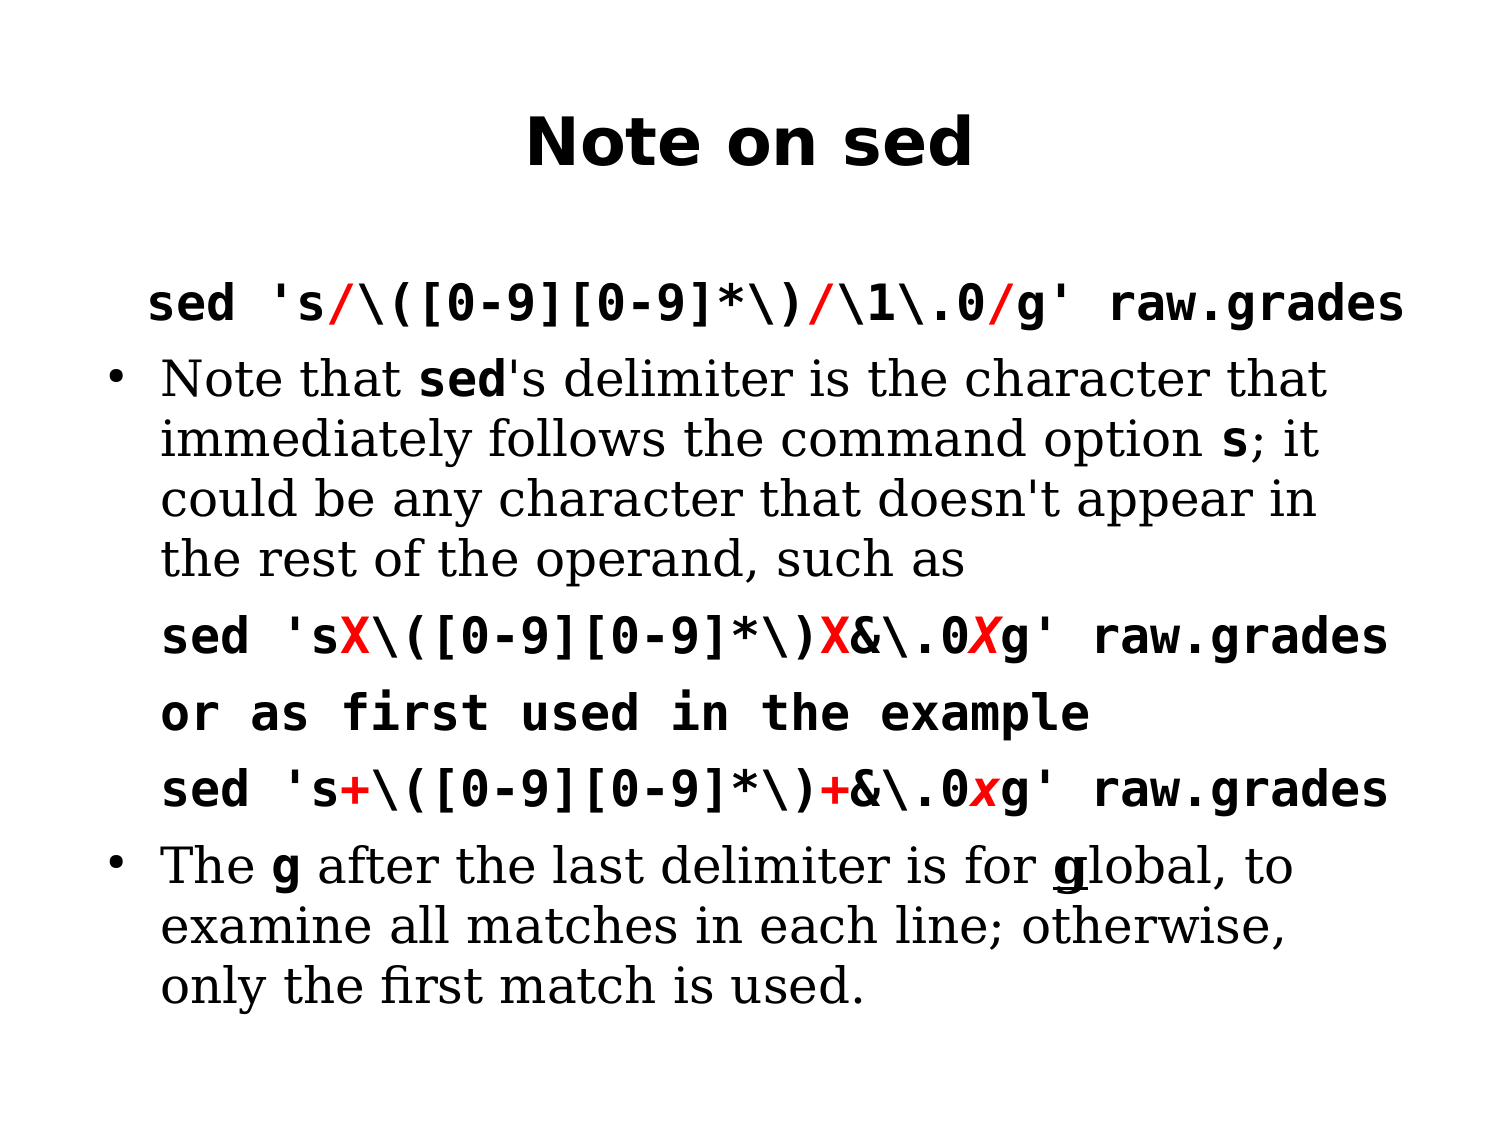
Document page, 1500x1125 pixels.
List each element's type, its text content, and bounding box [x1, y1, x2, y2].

title Note on sed [75, 45, 1426, 233]
list sed 's/\([0-9][0-9]*\)/\1\.0/g' raw.grades Note that sed's delimiter is the character that immediately follows the command option s; it could be any character that doesn't appear in the rest of the operand, such as sed 'sX\([0-9][0-9]*\)X&\.0Xg' raw.grades or as first used in the example sed 's+\([0-9][0-9]*\)+&\.0xg' raw.grades The g after the last delimiter is for global, to examine all matches in each line; otherwise, only the first match is used. [75, 262, 1426, 1022]
